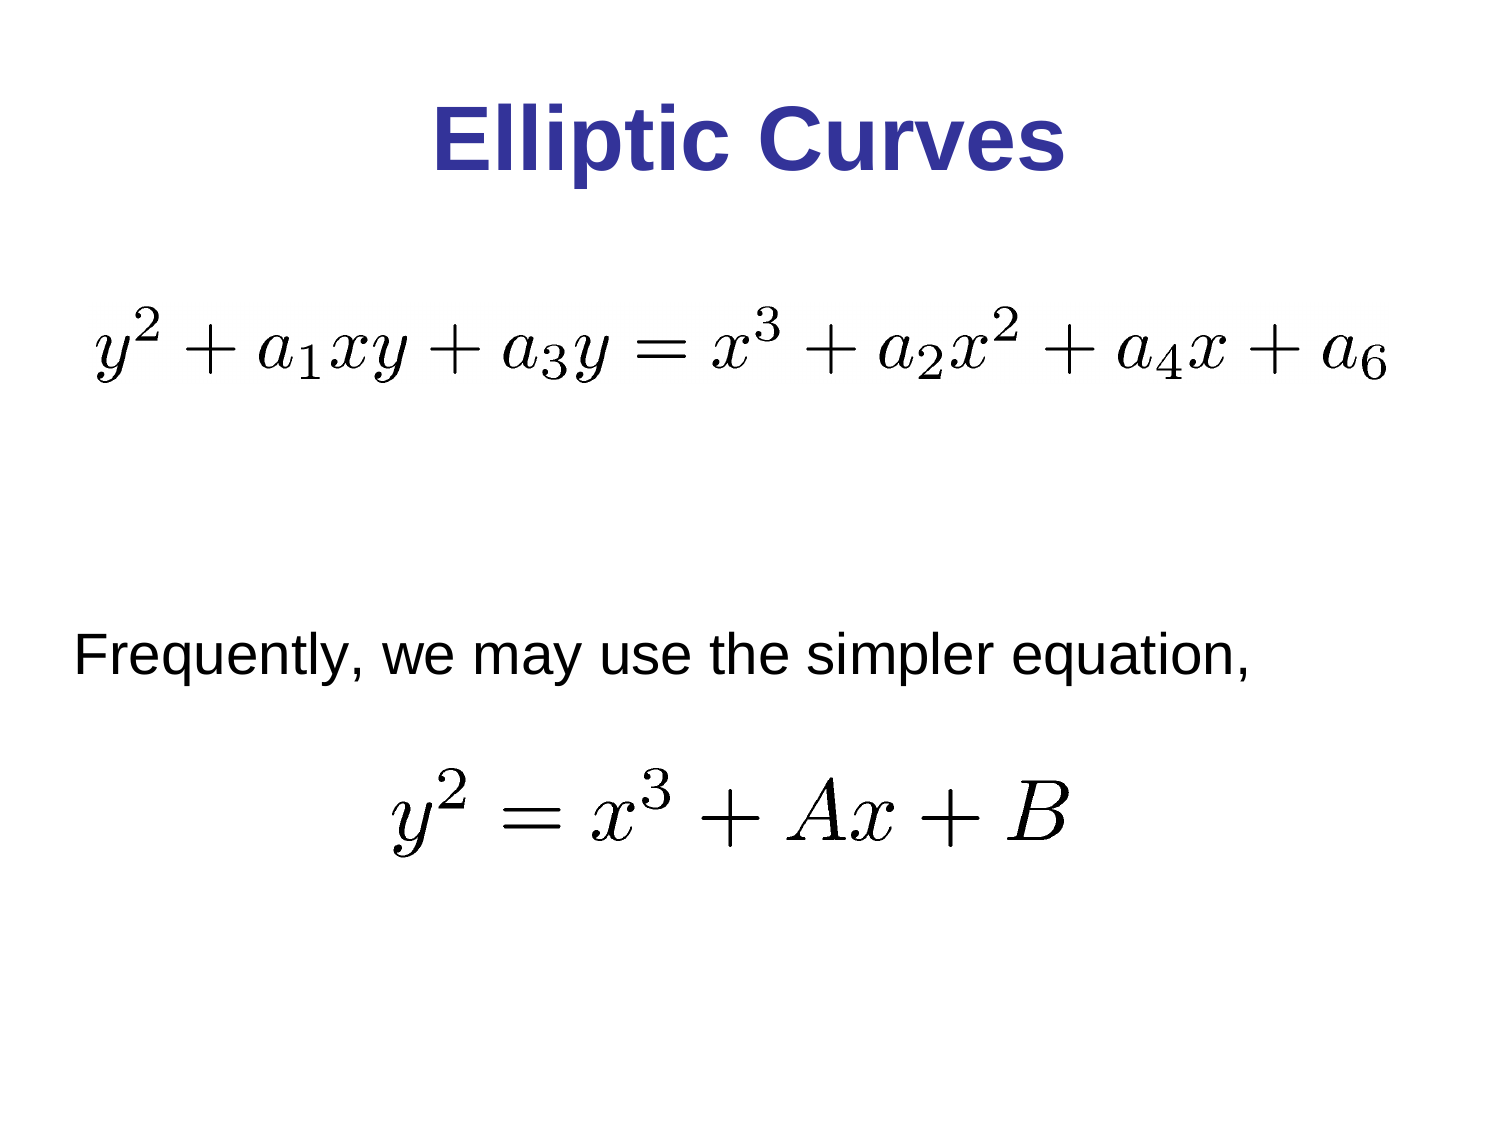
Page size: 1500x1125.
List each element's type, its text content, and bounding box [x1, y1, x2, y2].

picture [88, 302, 1389, 384]
picture [383, 763, 1070, 859]
title Elliptic Curves [75, 45, 1426, 233]
text_box Frequently, we may use the simpler equation, [59, 622, 1329, 739]
